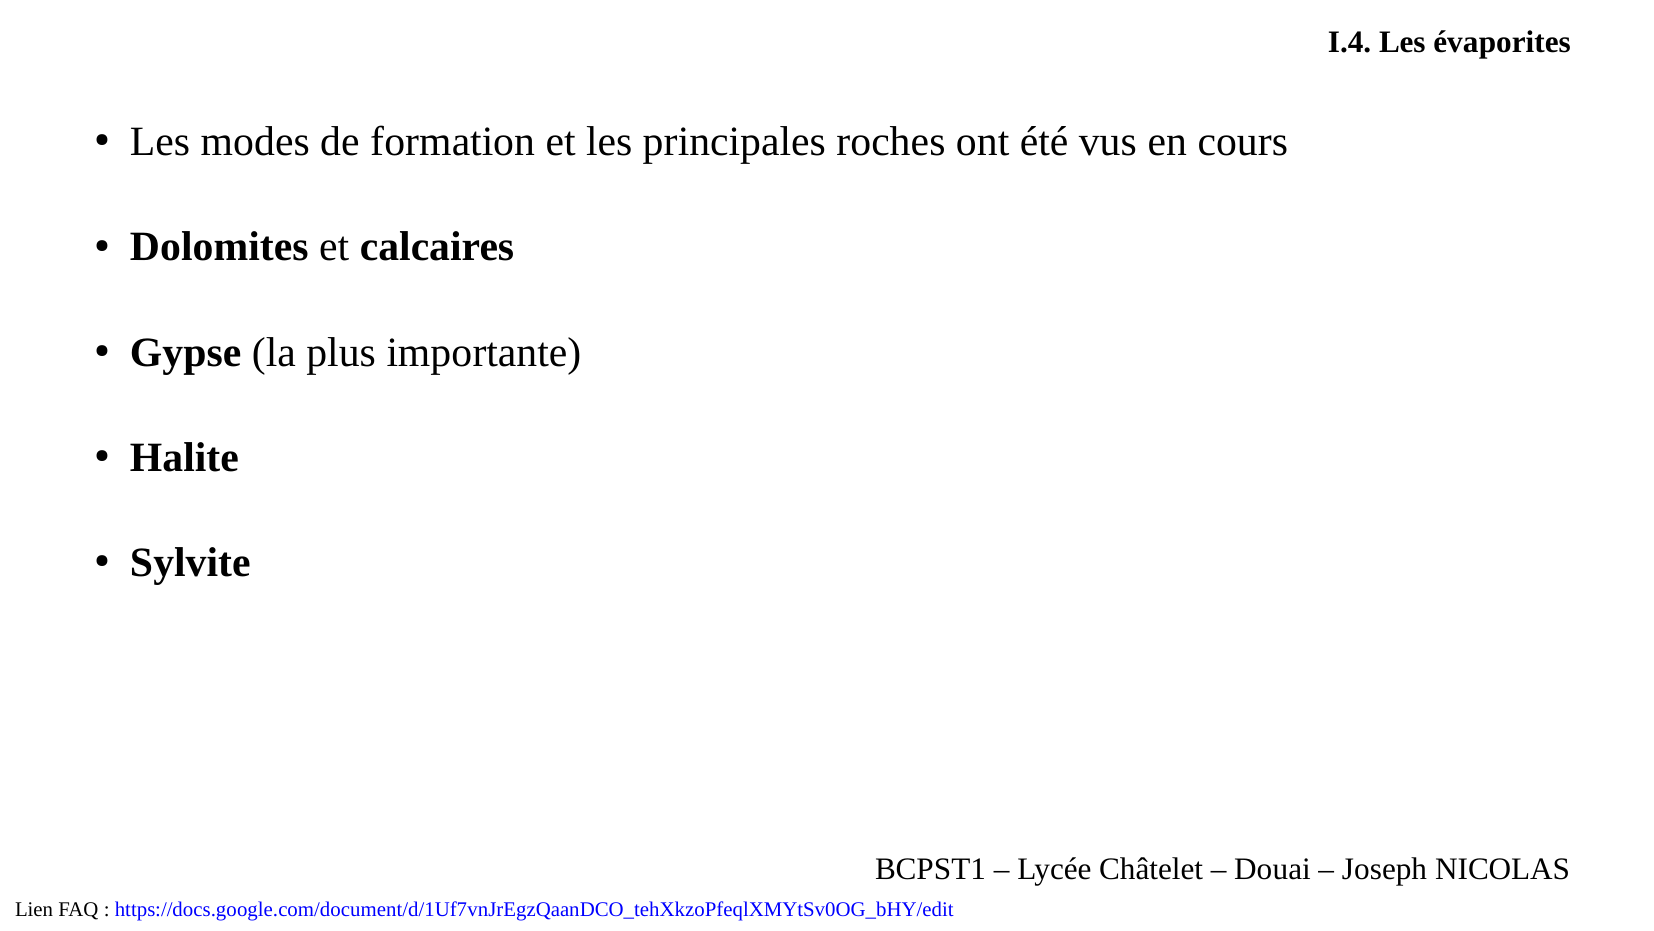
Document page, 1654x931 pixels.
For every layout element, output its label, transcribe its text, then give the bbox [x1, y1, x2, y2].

text_box BCPST1 – Lycée Châtelet – Douai – Joseph NICOLAS [637, 832, 1571, 905]
text_box Les modes de formation et les principales roches ont été vus en cours Dolomites et calcaires Gypse (la plus importante) Halite Sylvite [94, 118, 1549, 697]
text_box Lien FAQ : https://docs.google.com/document/d/1Uf7vnJrEgzQaanDCO_tehXkzoPfeqlXMYtSv0OG_bHY/edit [0, 897, 993, 931]
text_box I.4. Les évaporites [637, 5, 1572, 78]
